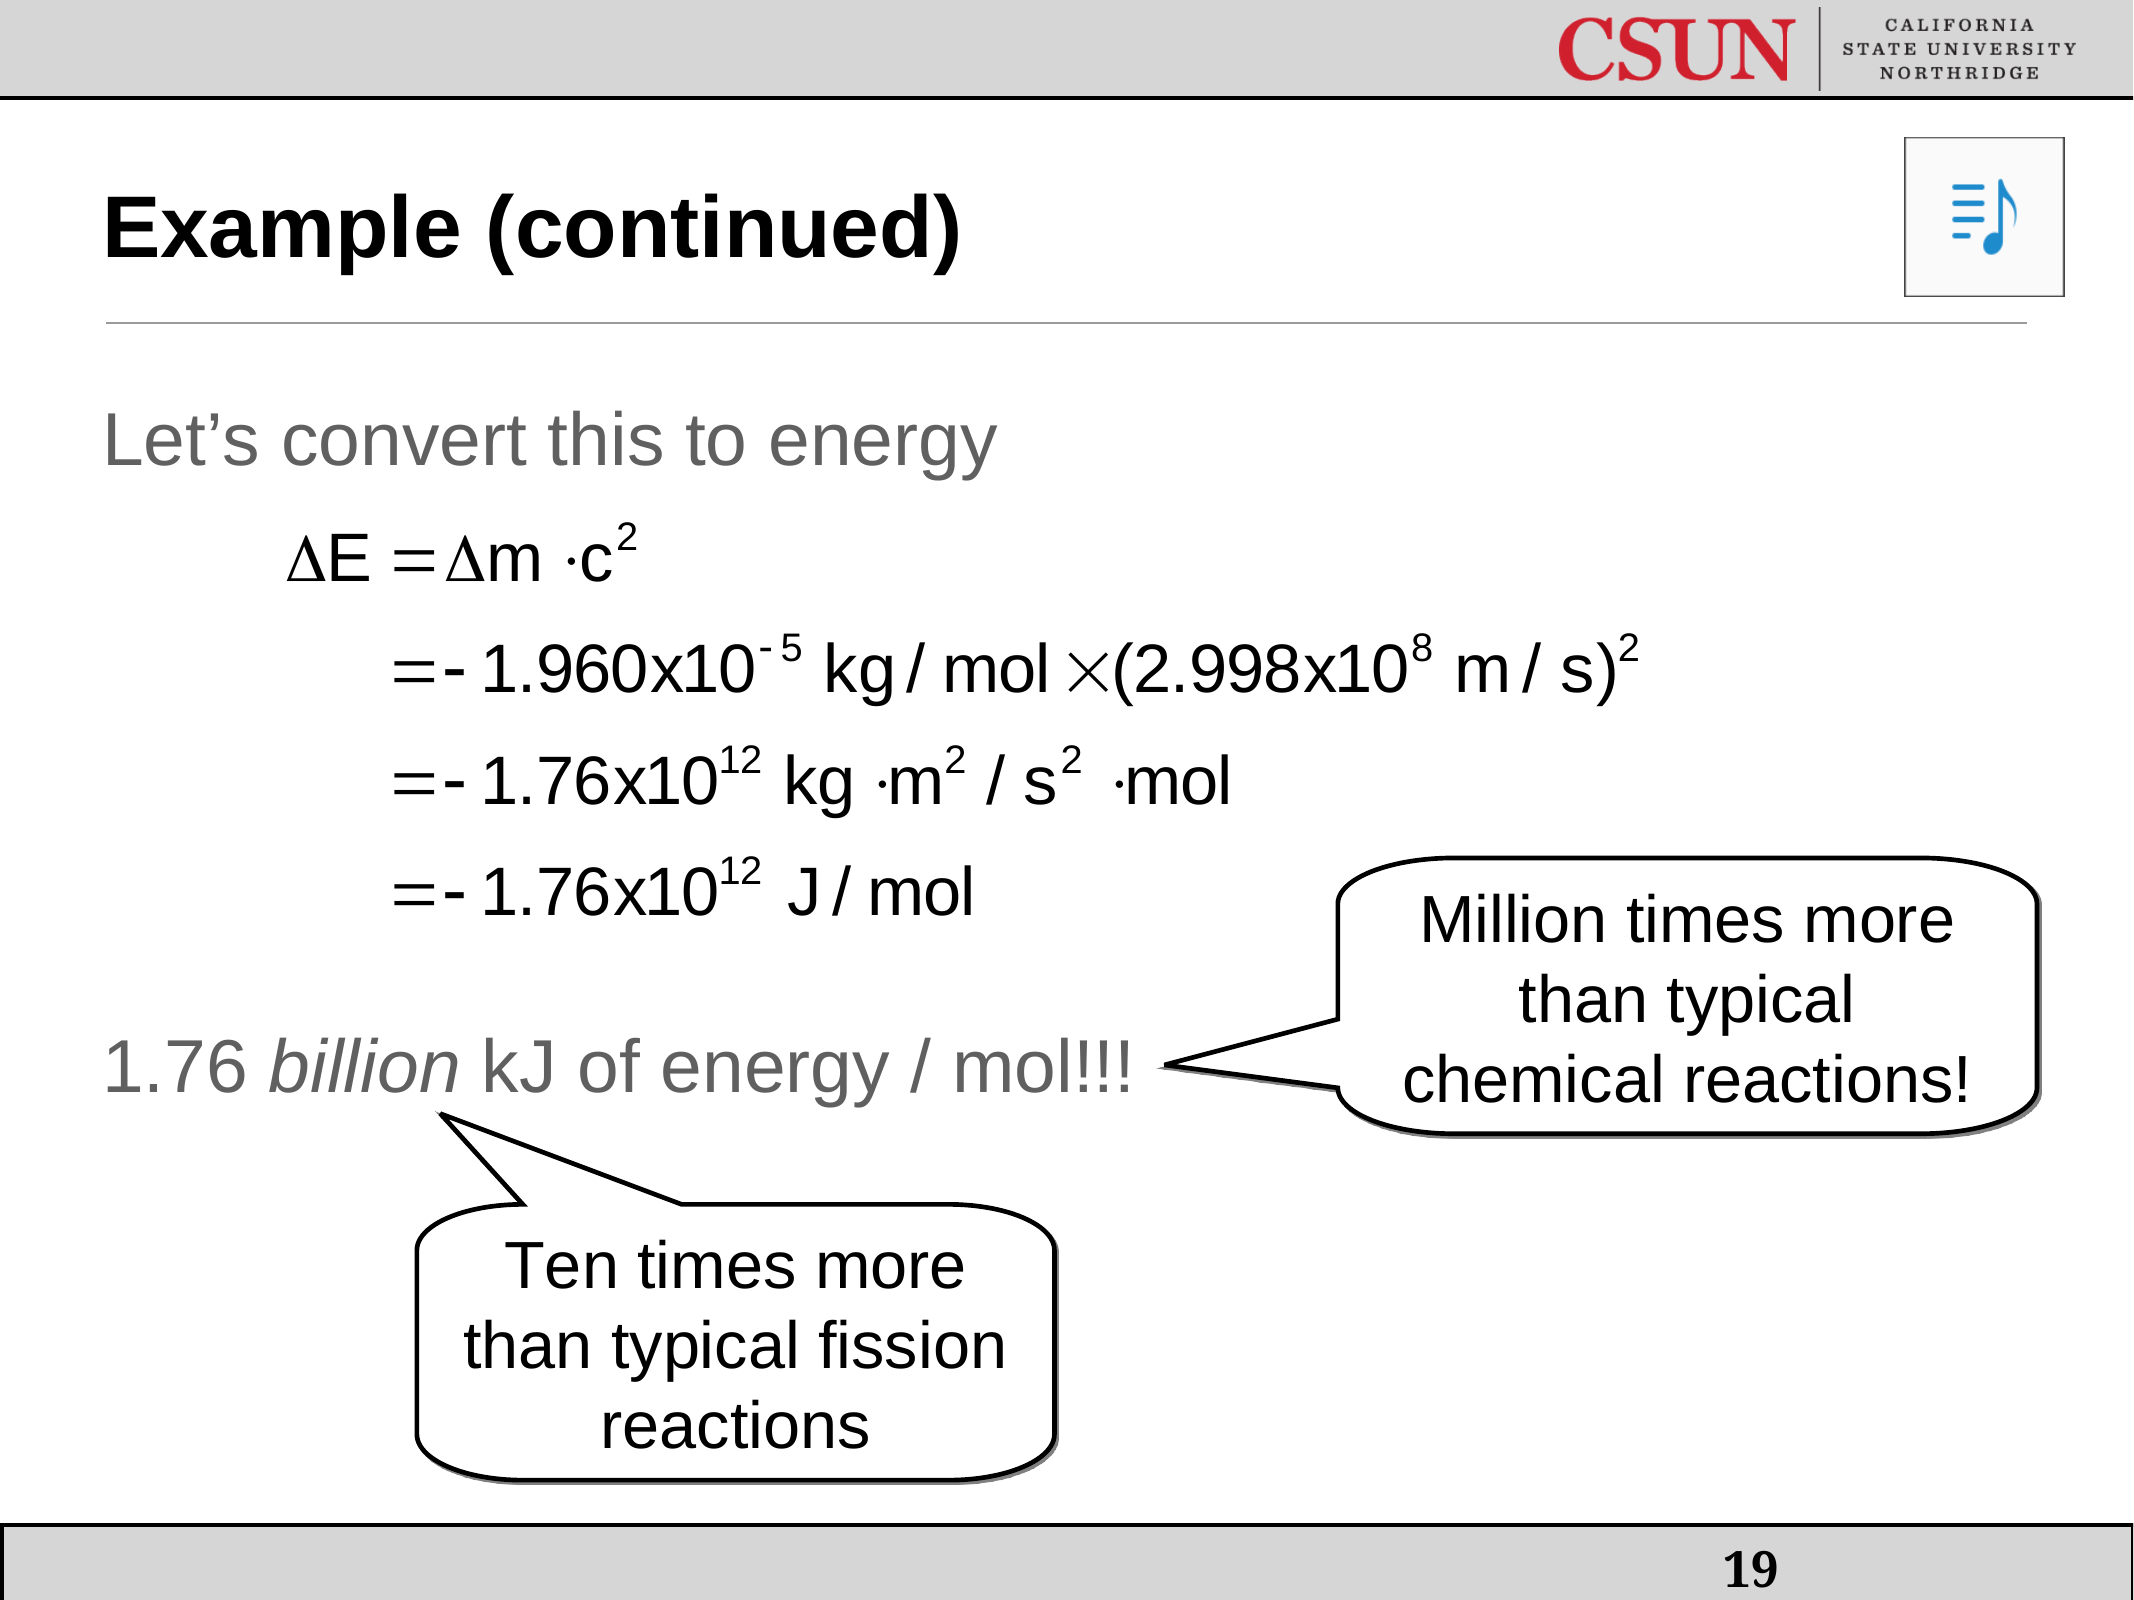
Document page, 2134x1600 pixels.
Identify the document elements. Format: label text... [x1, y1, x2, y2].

chart [280, 513, 1652, 938]
text_box [1903, 136, 2066, 299]
picture [1559, 7, 2076, 91]
text_box Ten times more than typical fission reactions [416, 1113, 1055, 1481]
title Example (continued) [93, 104, 2040, 284]
list Let’s convert this to energy 1.76 billion kJ of energy / mol!!! [93, 382, 2040, 1460]
text_box Million times more than typical chemical reactions! [1164, 857, 2037, 1134]
